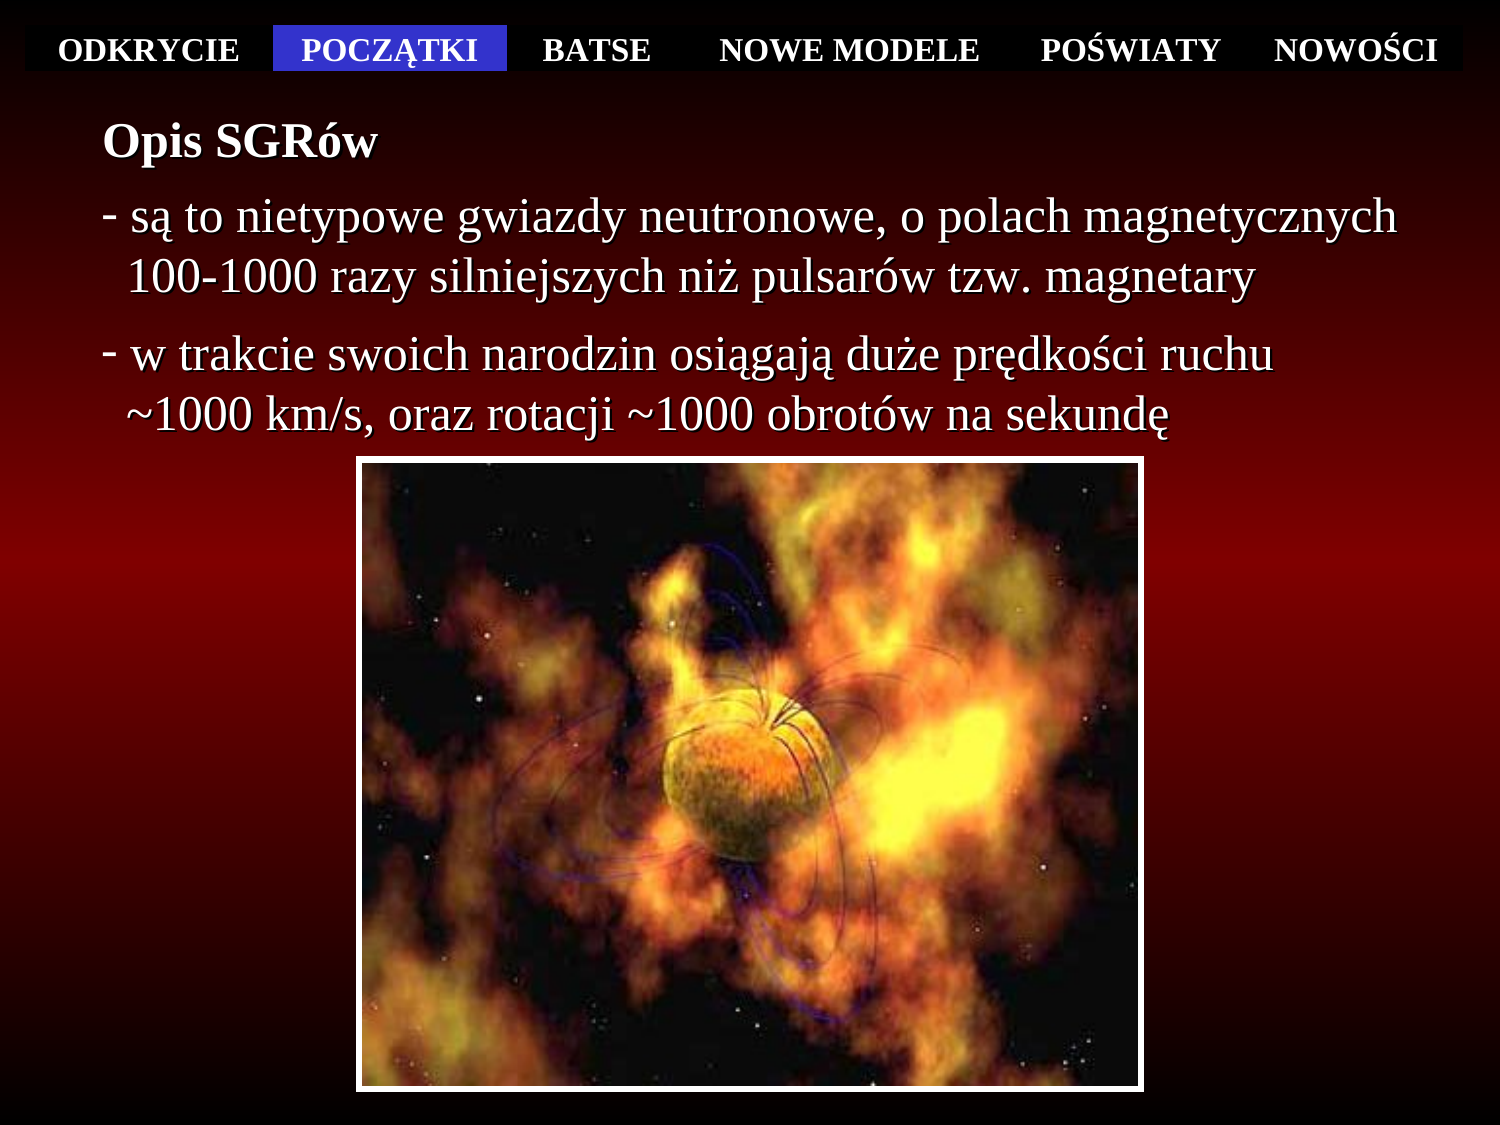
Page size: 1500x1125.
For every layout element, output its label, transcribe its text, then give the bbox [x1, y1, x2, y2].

text_box Opis SGRów [87, 99, 395, 176]
table_header POCZĄTKI [273, 25, 507, 71]
table_header POŚWIATY [1013, 25, 1250, 71]
table_header BATSE [507, 25, 688, 71]
text_box w trakcie swoich narodzin osiągają duże prędkości ruchu ~1000 km/s, oraz rotacji ~1000 obrotów na sekundę [86, 312, 1303, 448]
picture [362, 462, 1138, 1086]
text_box są to nietypowe gwiazdy neutronowe, o polach magnetycznych 100-1000 razy silniejszych niż pulsarów tzw. magnetary [86, 174, 1426, 311]
table_header ODKRYCIE [25, 25, 273, 71]
table_header NOWE MODELE [688, 25, 1013, 71]
table_header NOWOŚCI [1250, 25, 1463, 71]
